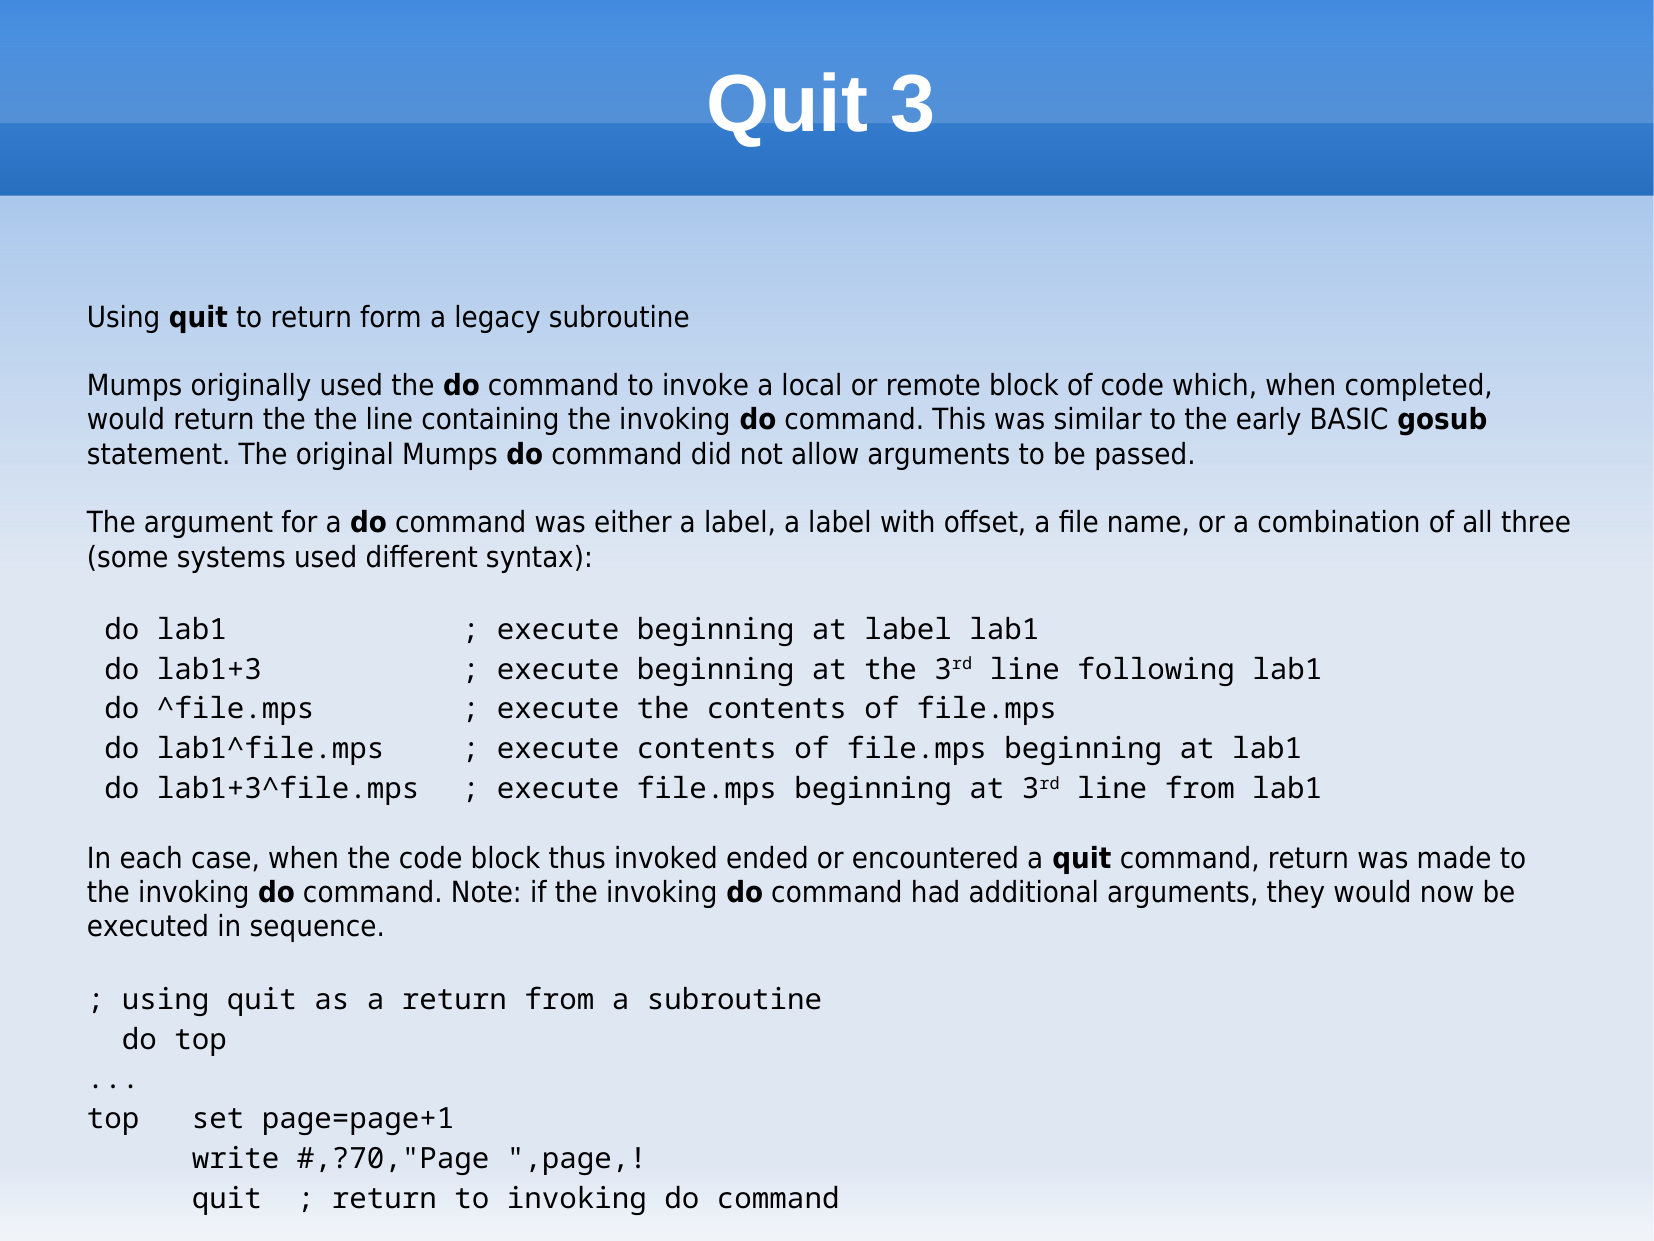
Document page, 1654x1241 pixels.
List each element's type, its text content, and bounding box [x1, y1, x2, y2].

title Quit 3 [76, 0, 1565, 208]
list Using quit to return form a legacy subroutine Mumps originally used the do command to invoke a local or remote block of code which, when completed, would return the the line containing the invoking do command. This was similar to the early BASIC gosub statement. The original Mumps do command did not allow arguments to be passed. The argument for a do command was either a label, a label with offset, a file name, or a combination of all three (some systems used different syntax): do lab1 ; execute beginning at label lab1 do lab1+3 ; execute beginning at the 3rd line following lab1 do ^file.mps ; execute the contents of file.mps do lab1^file.mps ; execute contents of file.mps beginning at lab1 do lab1+3^file.mps ; execute file.mps beginning at 3rd line from lab1 In each case, when the code block thus invoked ended or encountered a quit command, return was made to the invoking do command. Note: if the invoking do command had additional arguments, they would now be executed in sequence. ; using quit as a return from a subroutine do top ... top set page=page+1 write #,?70,"Page ",page,! quit ; return to invoking do command [86, 300, 1576, 1197]
picture [0, 0, 1654, 1241]
